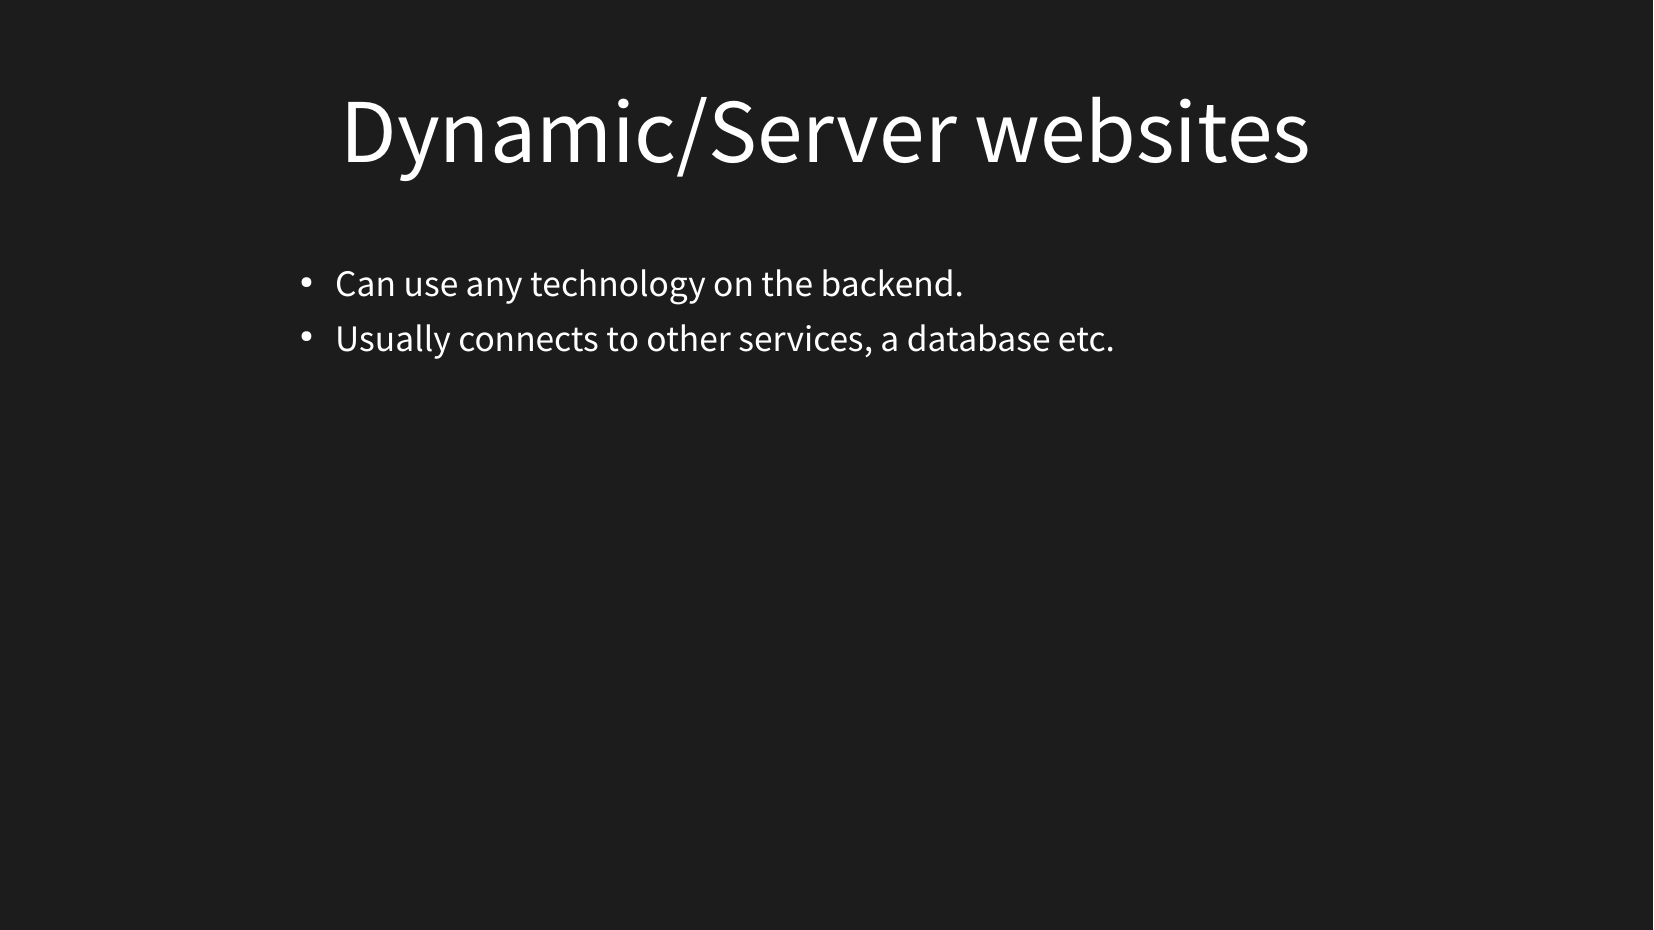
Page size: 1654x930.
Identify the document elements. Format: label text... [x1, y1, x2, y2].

title Dynamic/Server websites [0, 14, 1653, 246]
text_box Can use any technology on the backend. Usually connects to other services, a database etc. [285, 245, 1441, 696]
